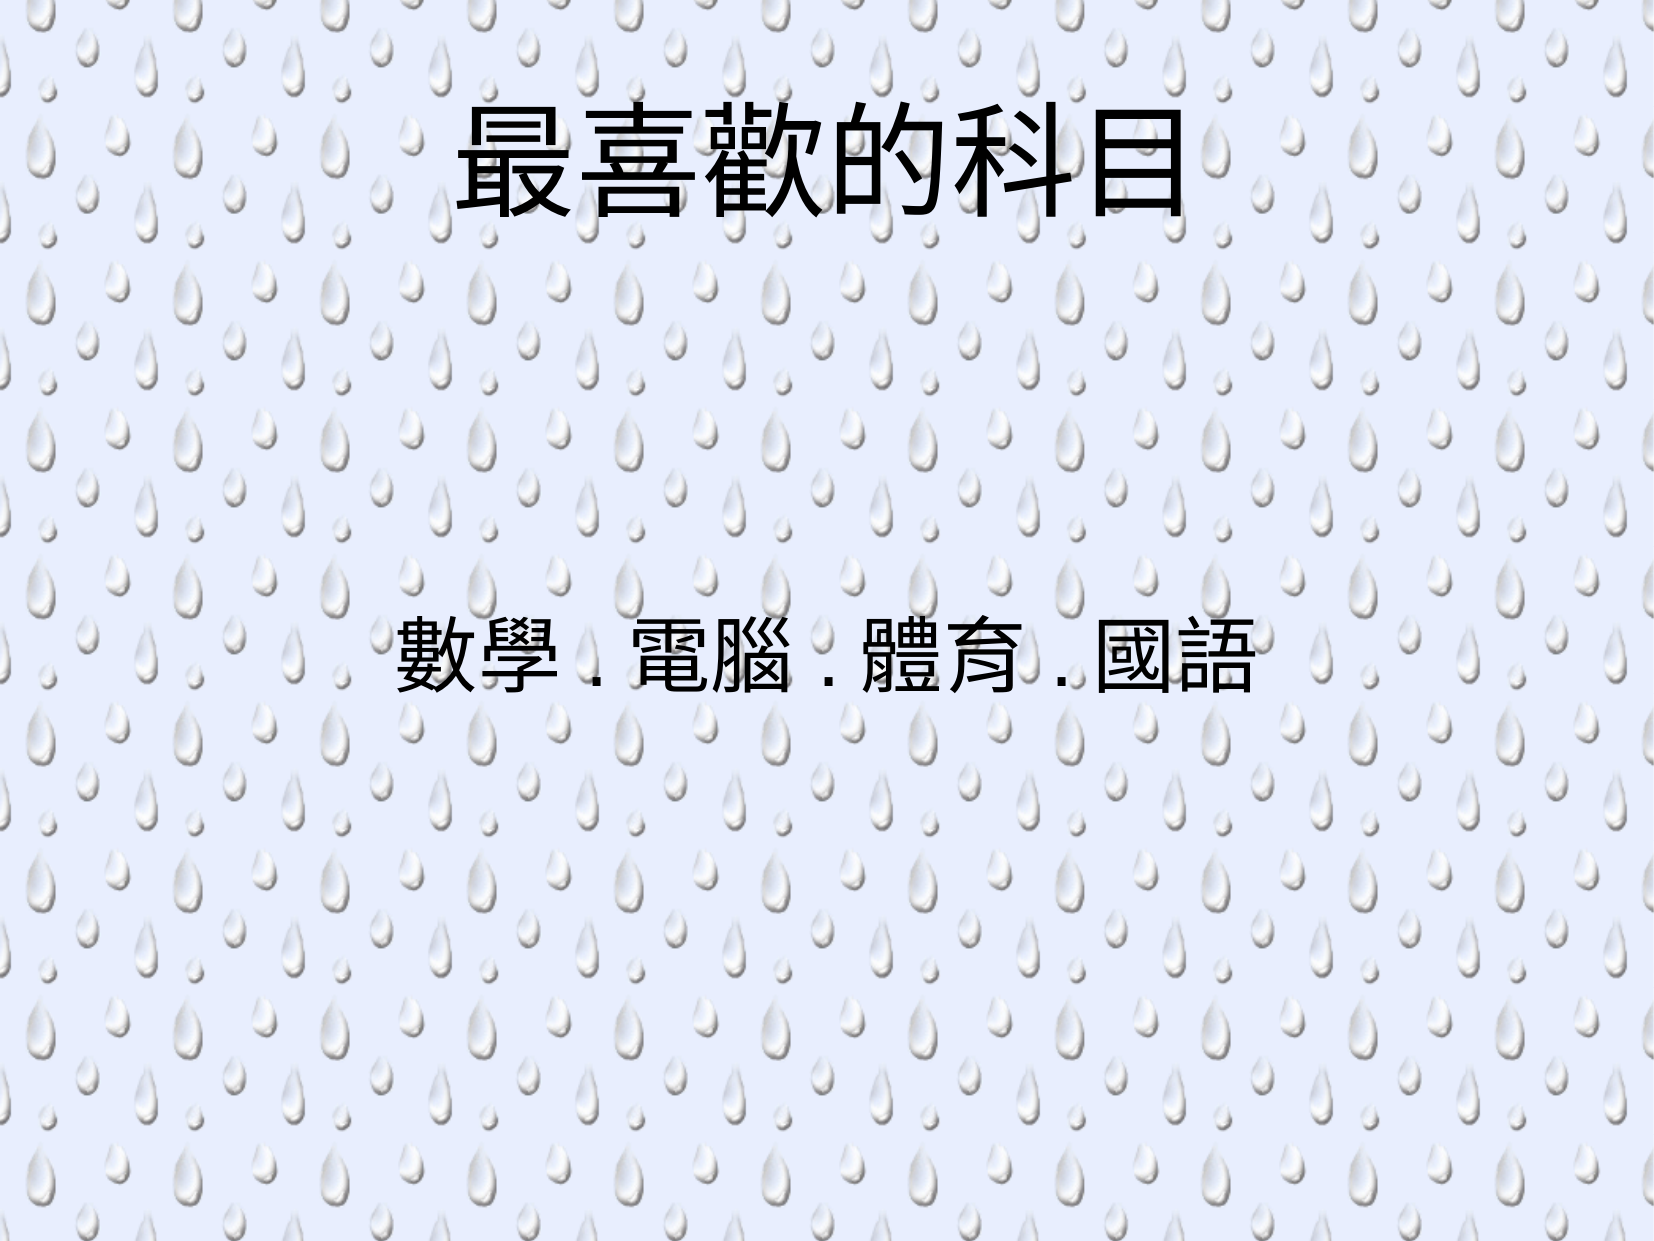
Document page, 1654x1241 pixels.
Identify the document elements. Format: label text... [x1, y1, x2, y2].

picture [0, 0, 1654, 1241]
subtitle 數學.電腦.體育.國語 [82, 290, 1571, 1010]
title 最喜歡的科目 [82, 49, 1571, 257]
